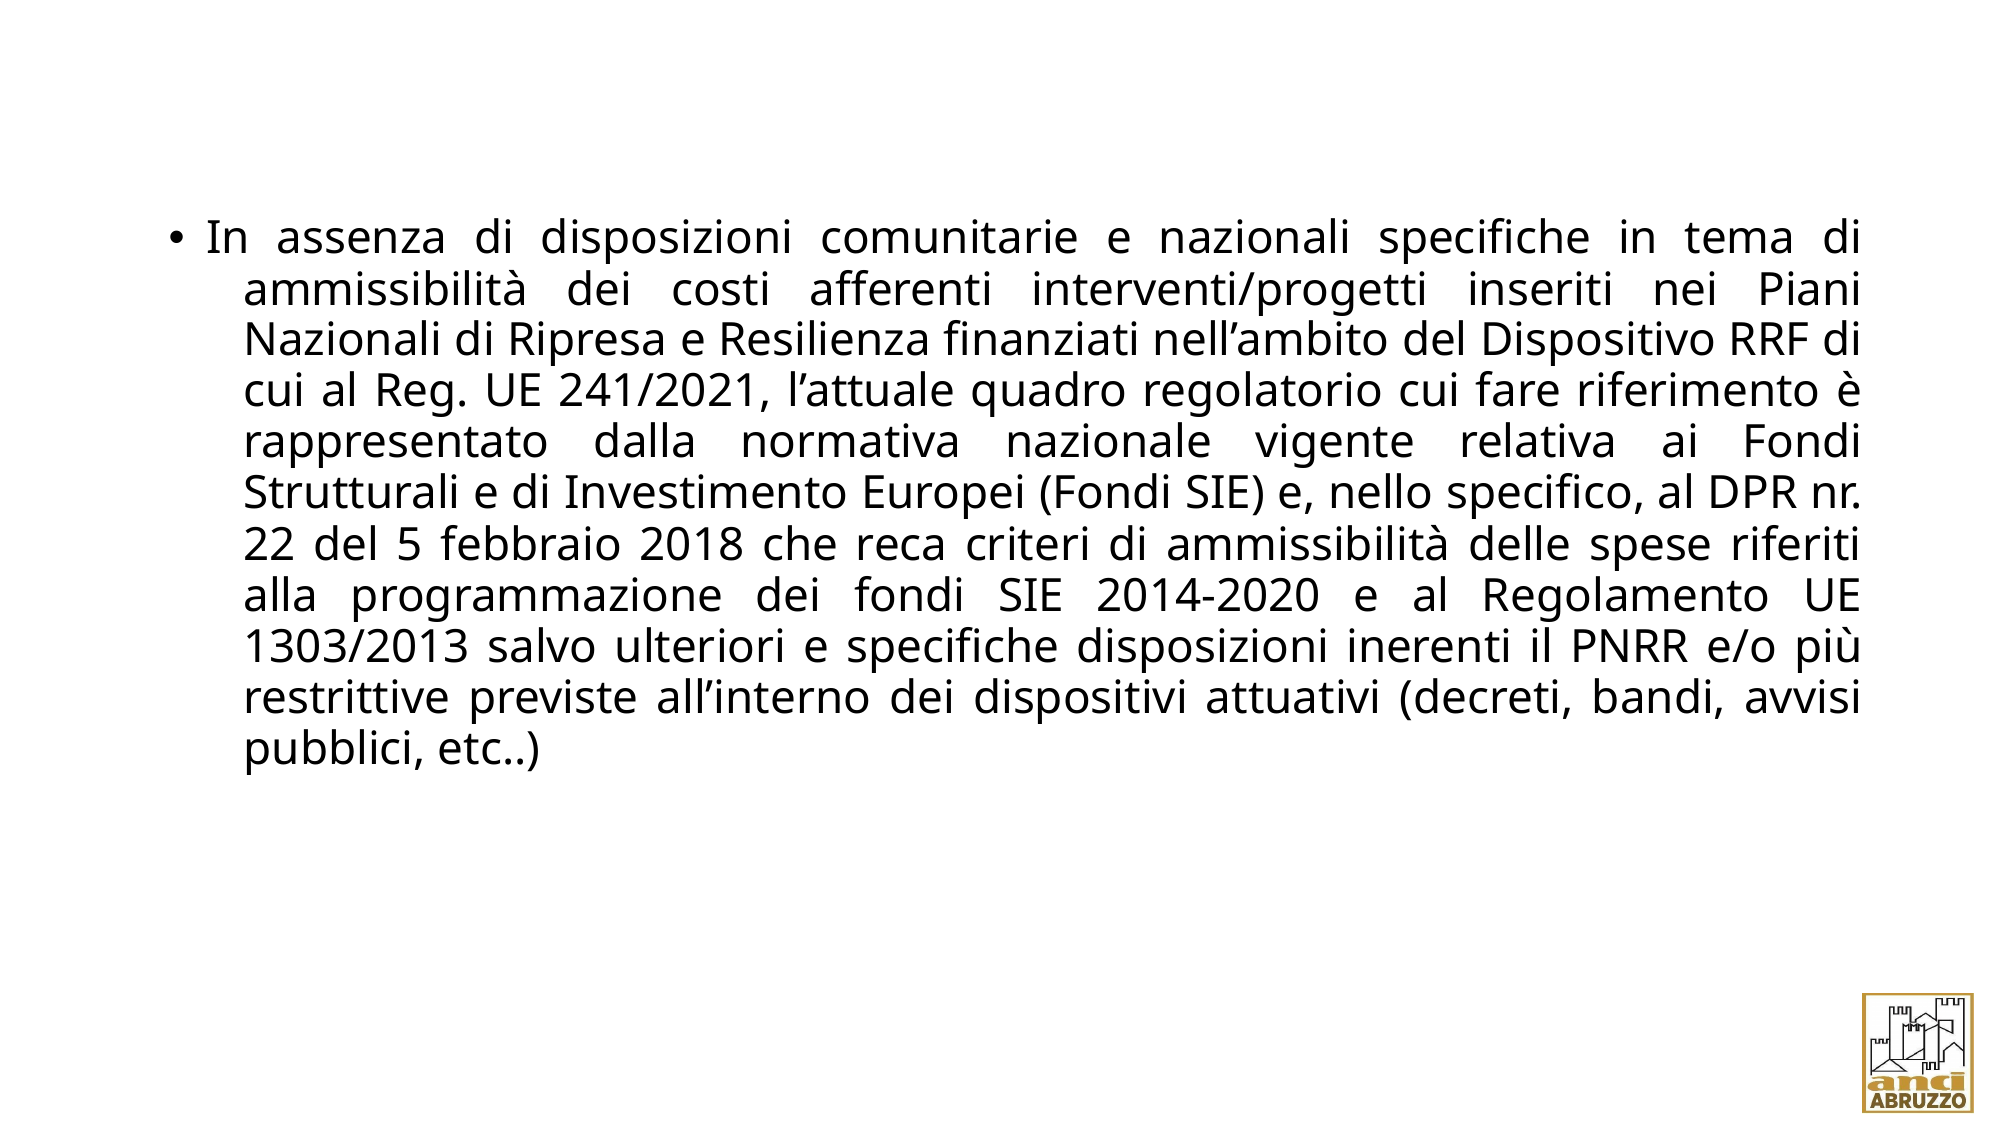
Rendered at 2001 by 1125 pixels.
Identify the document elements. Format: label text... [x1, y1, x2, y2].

list In assenza di disposizioni comunitarie e nazionali specifiche in tema di ammissibilità dei costi afferenti interventi/progetti inseriti nei Piani Nazionali di Ripresa e Resilienza finanziati nell’ambito del Dispositivo RRF di cui al Reg. UE 241/2021, l’attuale quadro regolatorio cui fare riferimento è rappresentato dalla normativa nazionale vigente relativa ai Fondi Strutturali e di Investimento Europei (Fondi SIE) e, nello specifico, al DPR nr. 22 del 5 febbraio 2018 che reca criteri di ammissibilità delle spese riferiti alla programmazione dei fondi SIE 2014-2020 e al Regolamento UE 1303/2013 salvo ulteriori e specifiche disposizioni inerenti il PNRR e/o più restrittive previste all’interno dei dispositivi attuativi (decreti, bandi, avvisi pubblici, etc..) [153, 205, 1879, 920]
